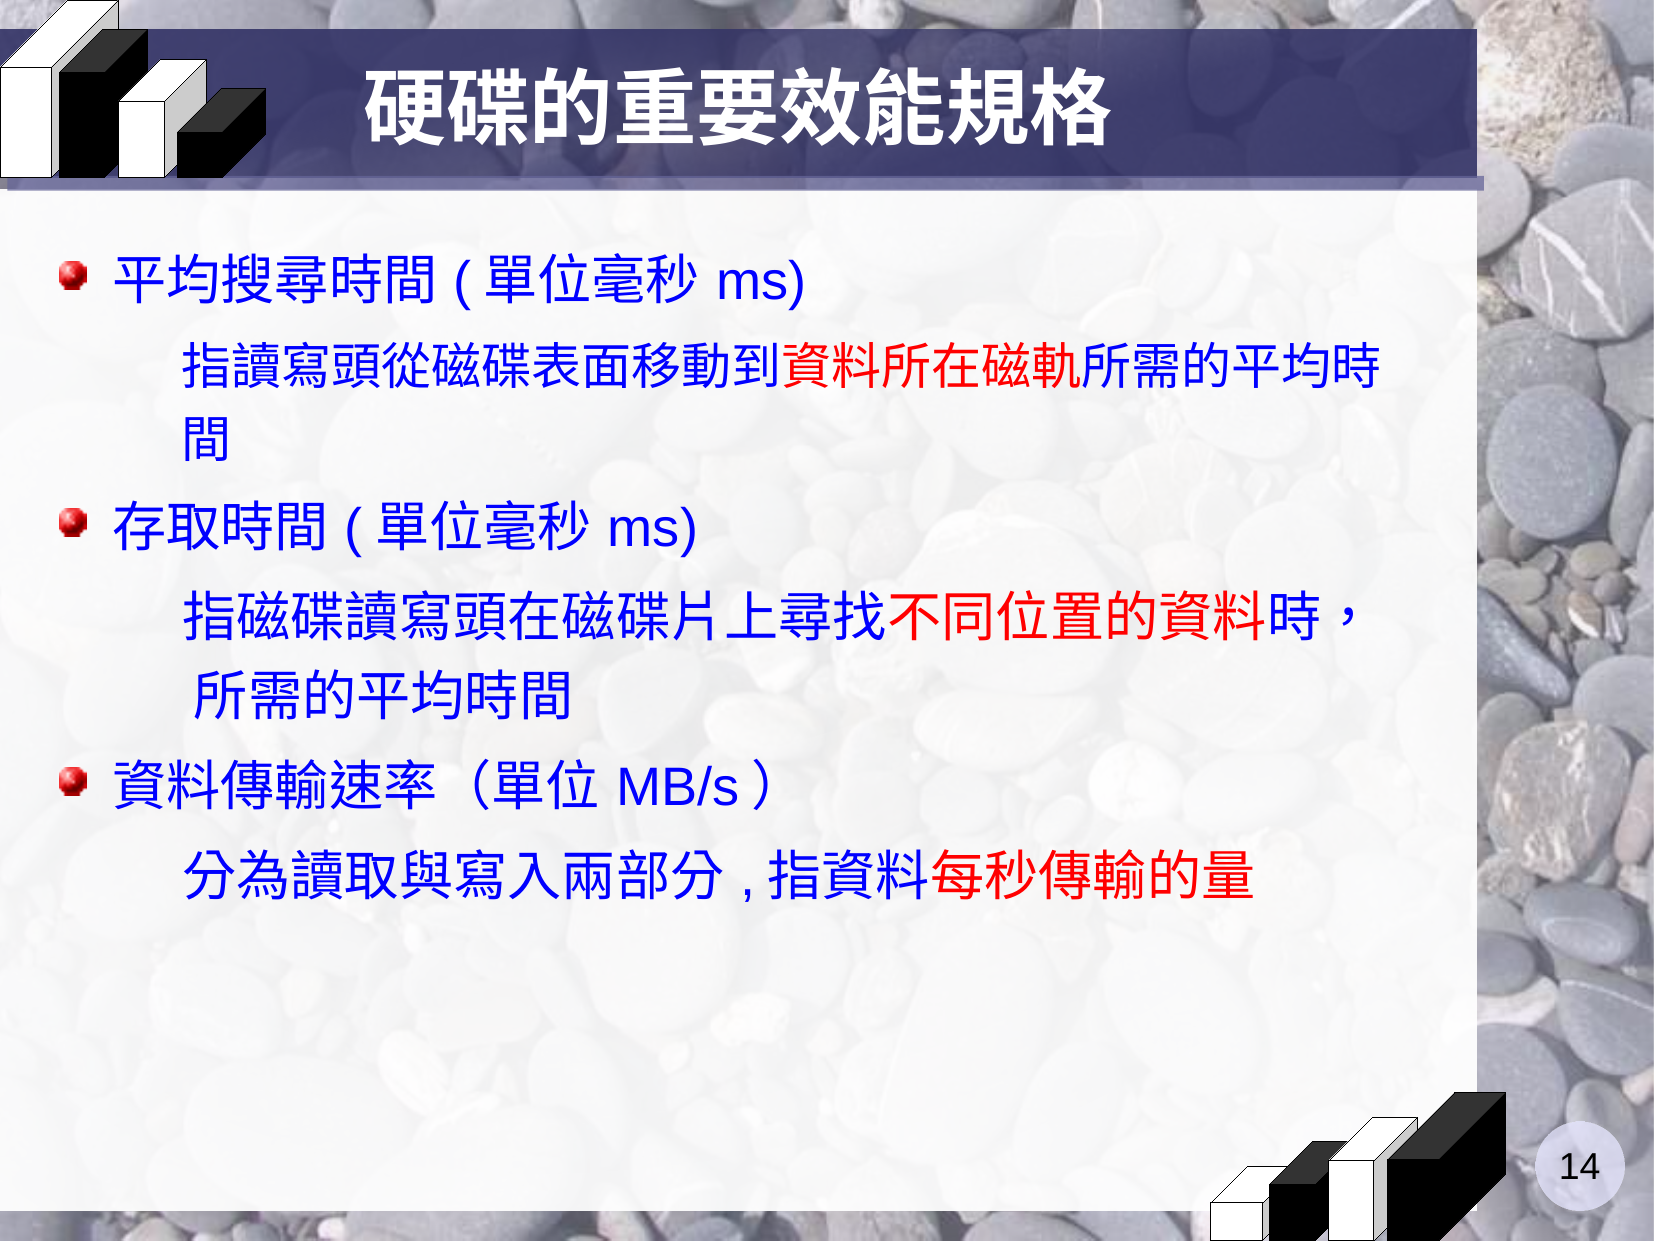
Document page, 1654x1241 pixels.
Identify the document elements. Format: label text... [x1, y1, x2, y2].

list 平均搜尋時間(單位毫秒ms) 指讀寫頭從磁碟表面移動到資料所在磁軌所需的平均時間 存取時間(單位毫秒ms) 指磁碟讀寫頭在磁碟片上尋找不同位置的資料時， 所需的平均時間 資料傳輸速率（單位MB/s） 分為讀取與寫入兩部分,指資料每秒傳輸的量 [59, 236, 1418, 1167]
title 硬碟的重要效能規格 [29, 59, 1447, 225]
